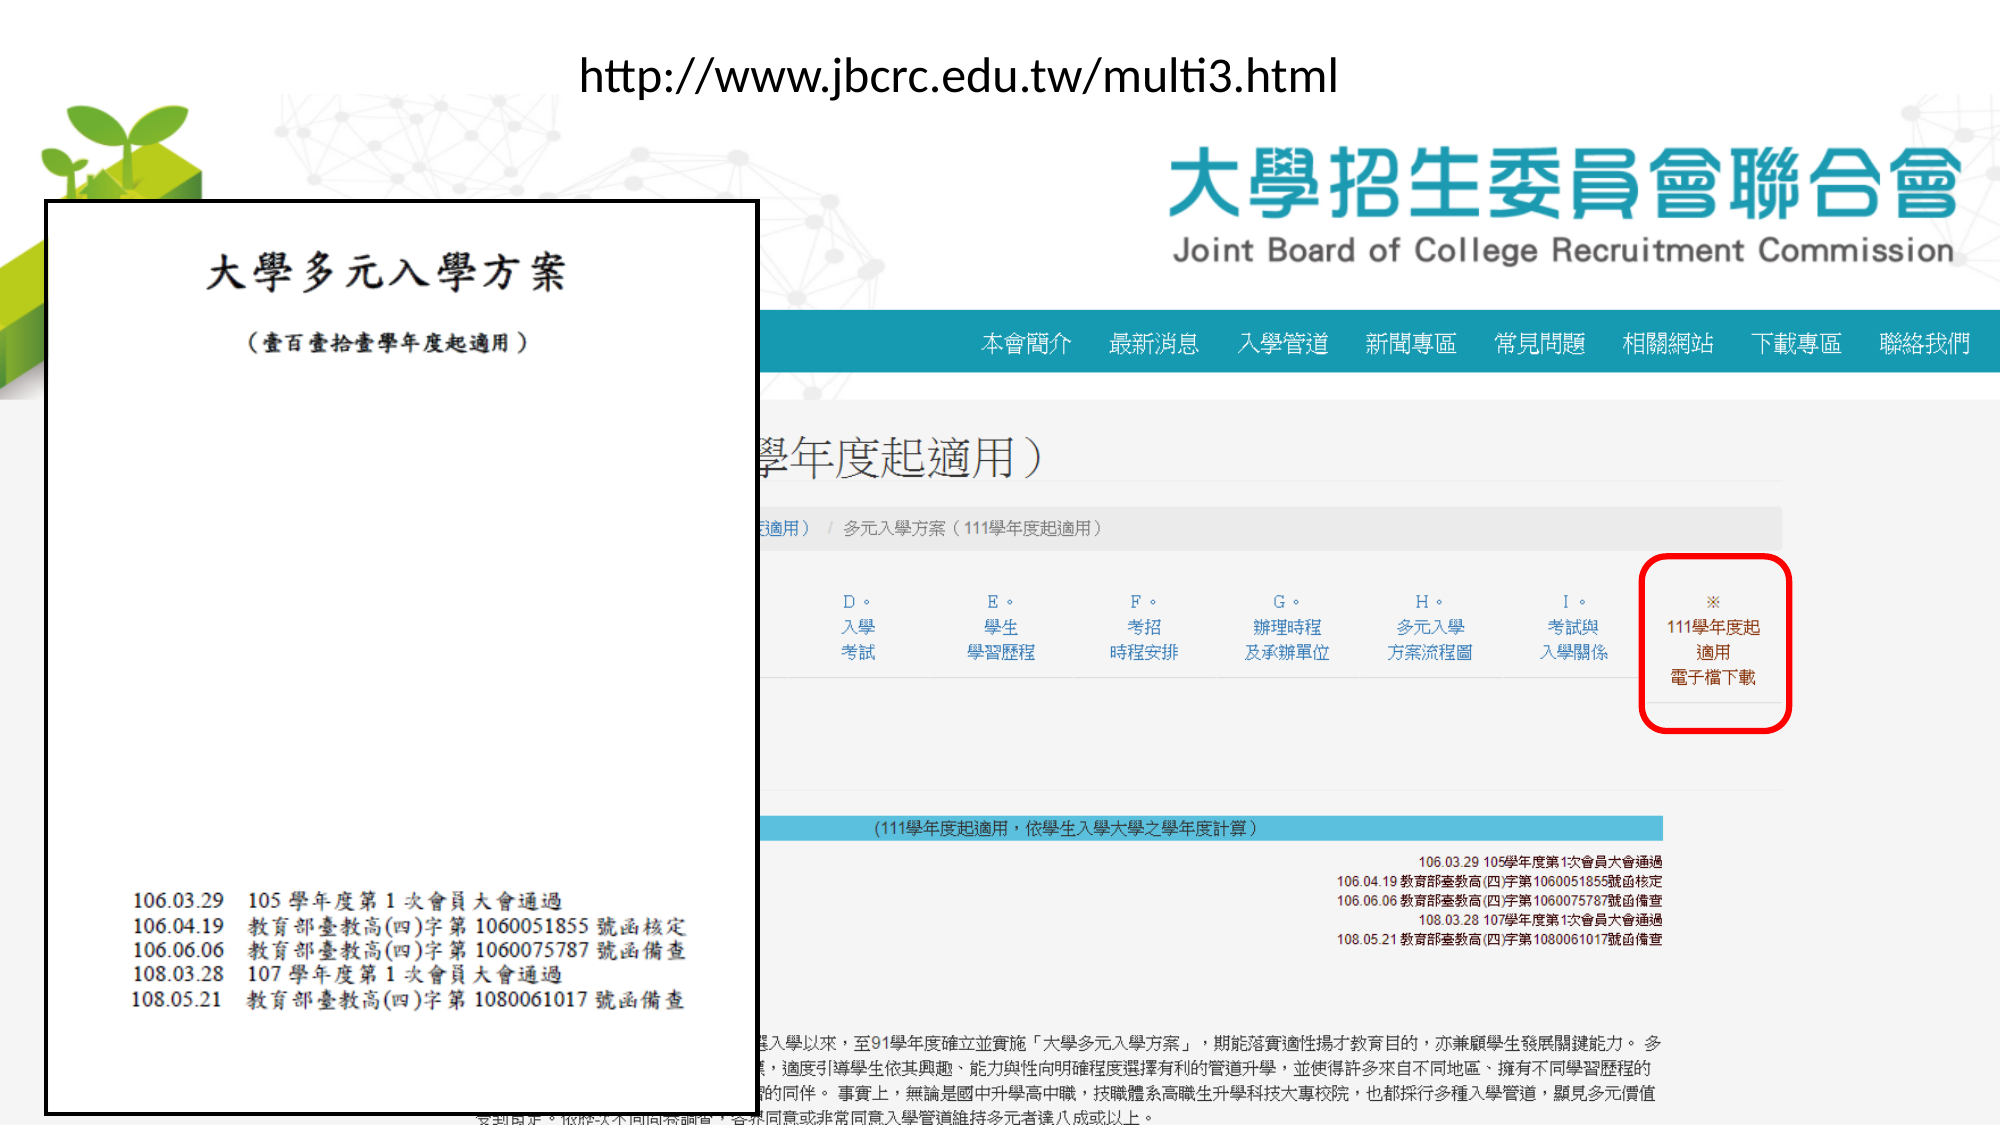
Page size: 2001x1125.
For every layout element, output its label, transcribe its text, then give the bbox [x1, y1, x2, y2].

text_box http://www.jbcrc.edu.tw/multi3.html [564, 35, 1355, 110]
picture [0, 94, 2000, 1125]
